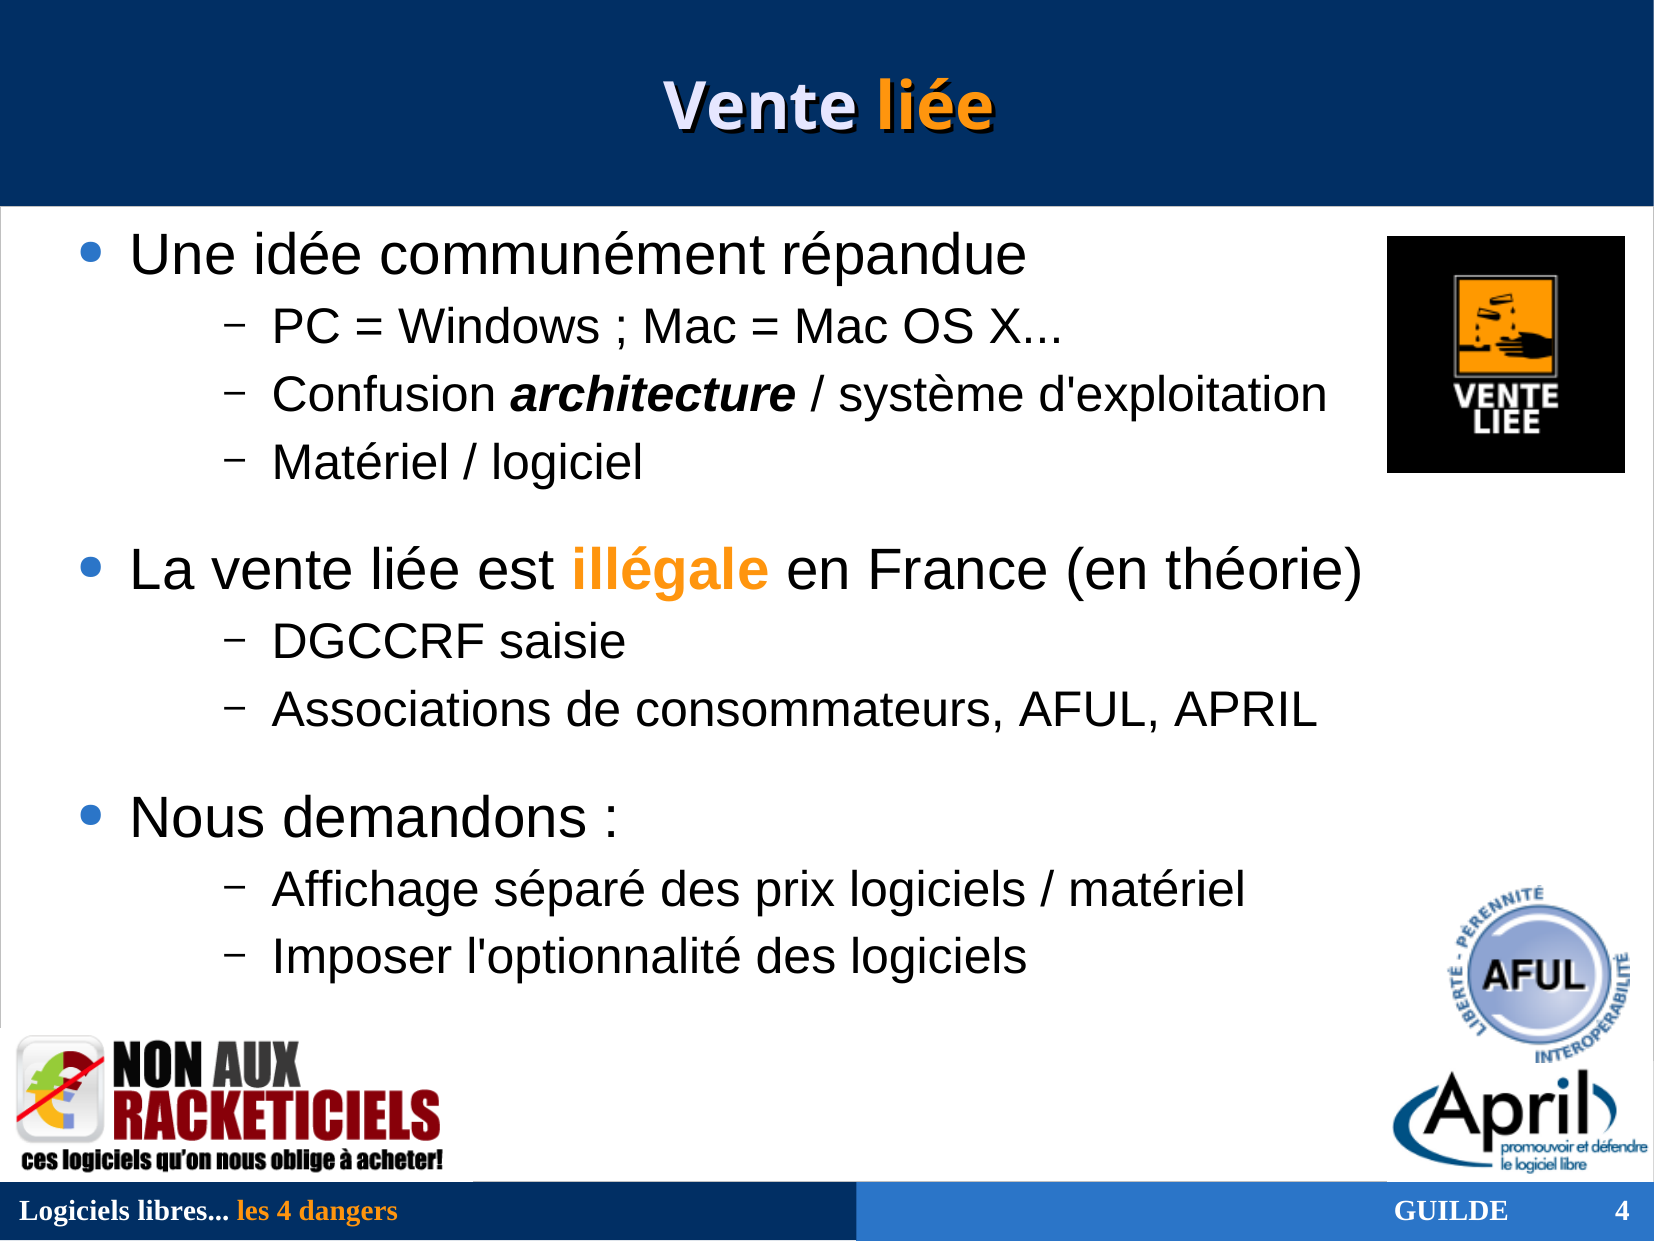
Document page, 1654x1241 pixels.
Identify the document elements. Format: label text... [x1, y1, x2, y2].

picture [0, 1028, 473, 1182]
title Vente liée [123, 0, 1536, 208]
picture [1387, 236, 1625, 473]
list Une idée communément répandue PC = Windows ; Mac = Mac OS X... Confusion architecture / système d'exploitation Matériel / logiciel La vente liée est illégale en France (en théorie) DGCCRF saisie Associations de consommateurs, AFUL, APRIL Nous demandons : Affichage séparé des prix logiciels / matériel Imposer l'optionnalité des logiciels [59, 221, 1472, 985]
picture [1387, 885, 1654, 1182]
